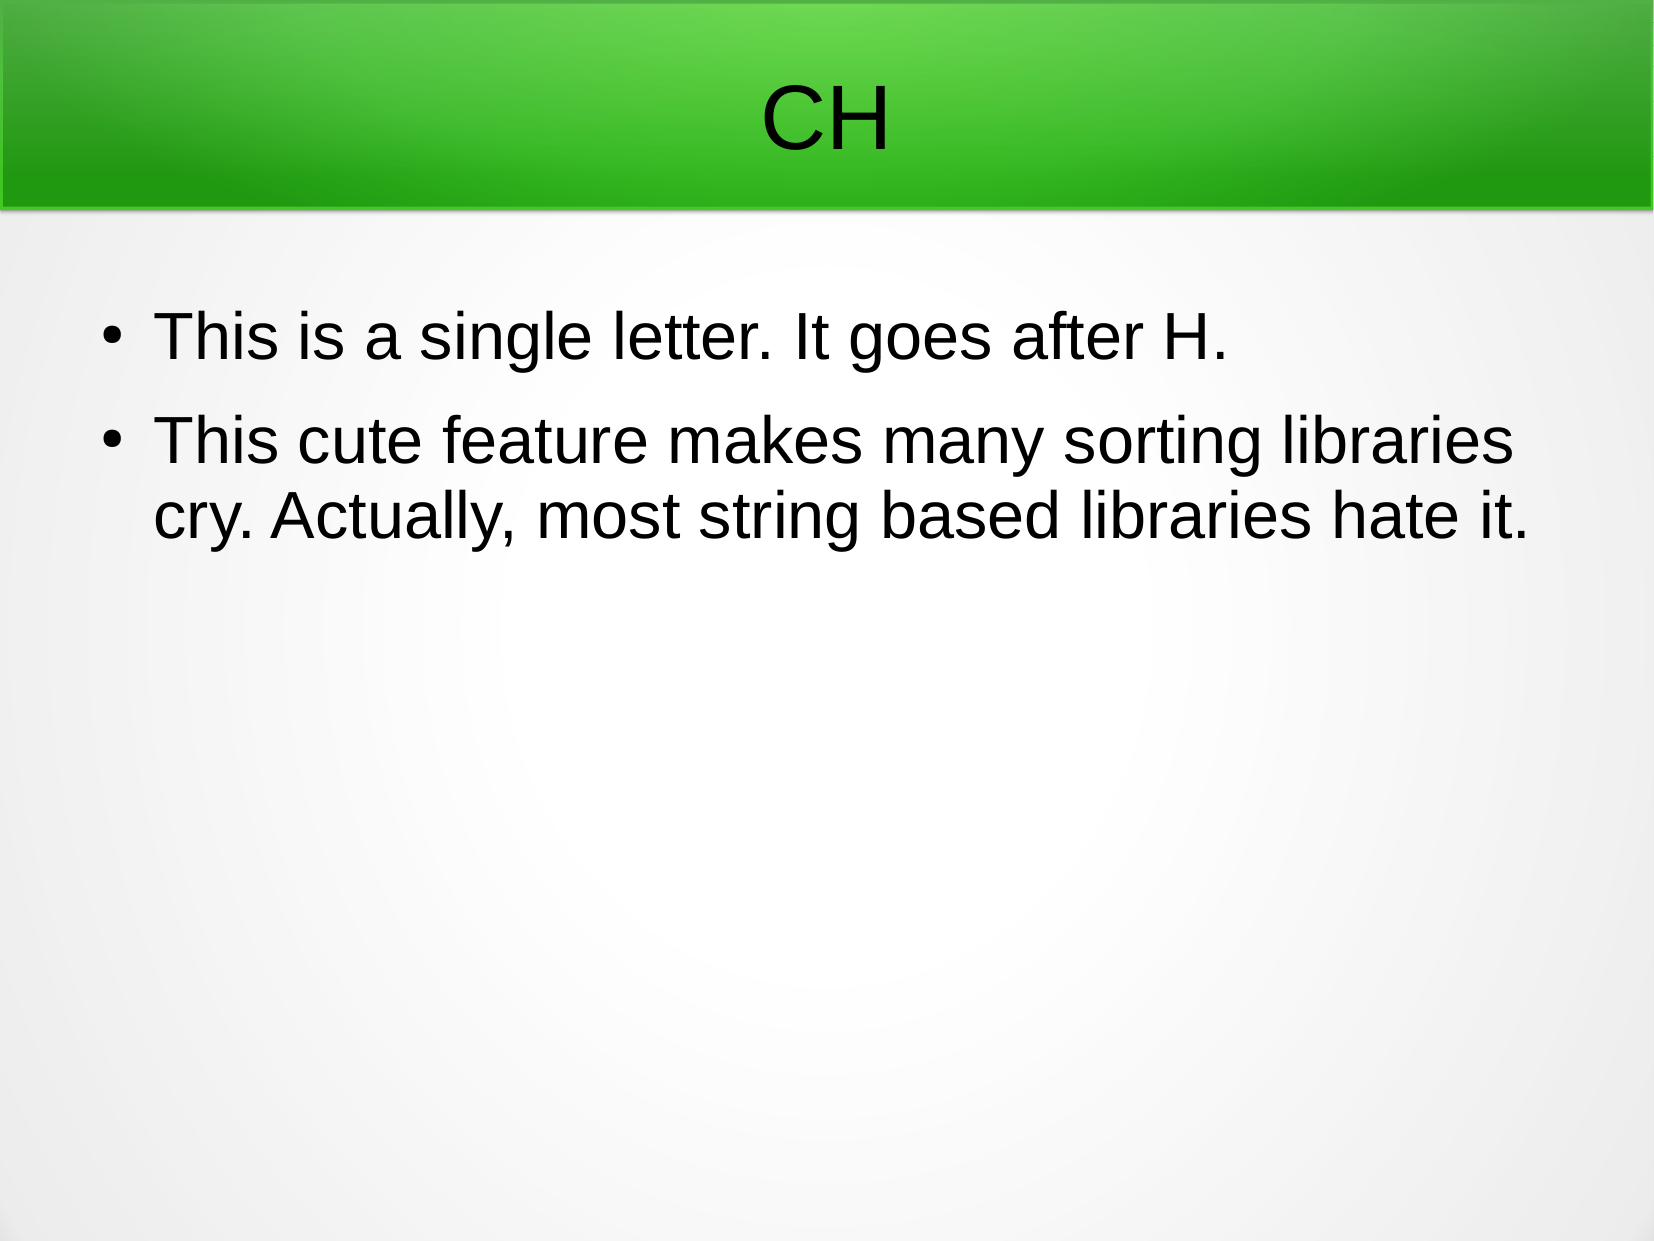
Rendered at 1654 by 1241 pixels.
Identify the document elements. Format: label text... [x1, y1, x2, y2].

list This is a single letter. It goes after H. This cute feature makes many sorting libraries cry. Actually, most string based libraries hate it. [82, 299, 1571, 1019]
title CH [82, 47, 1571, 189]
